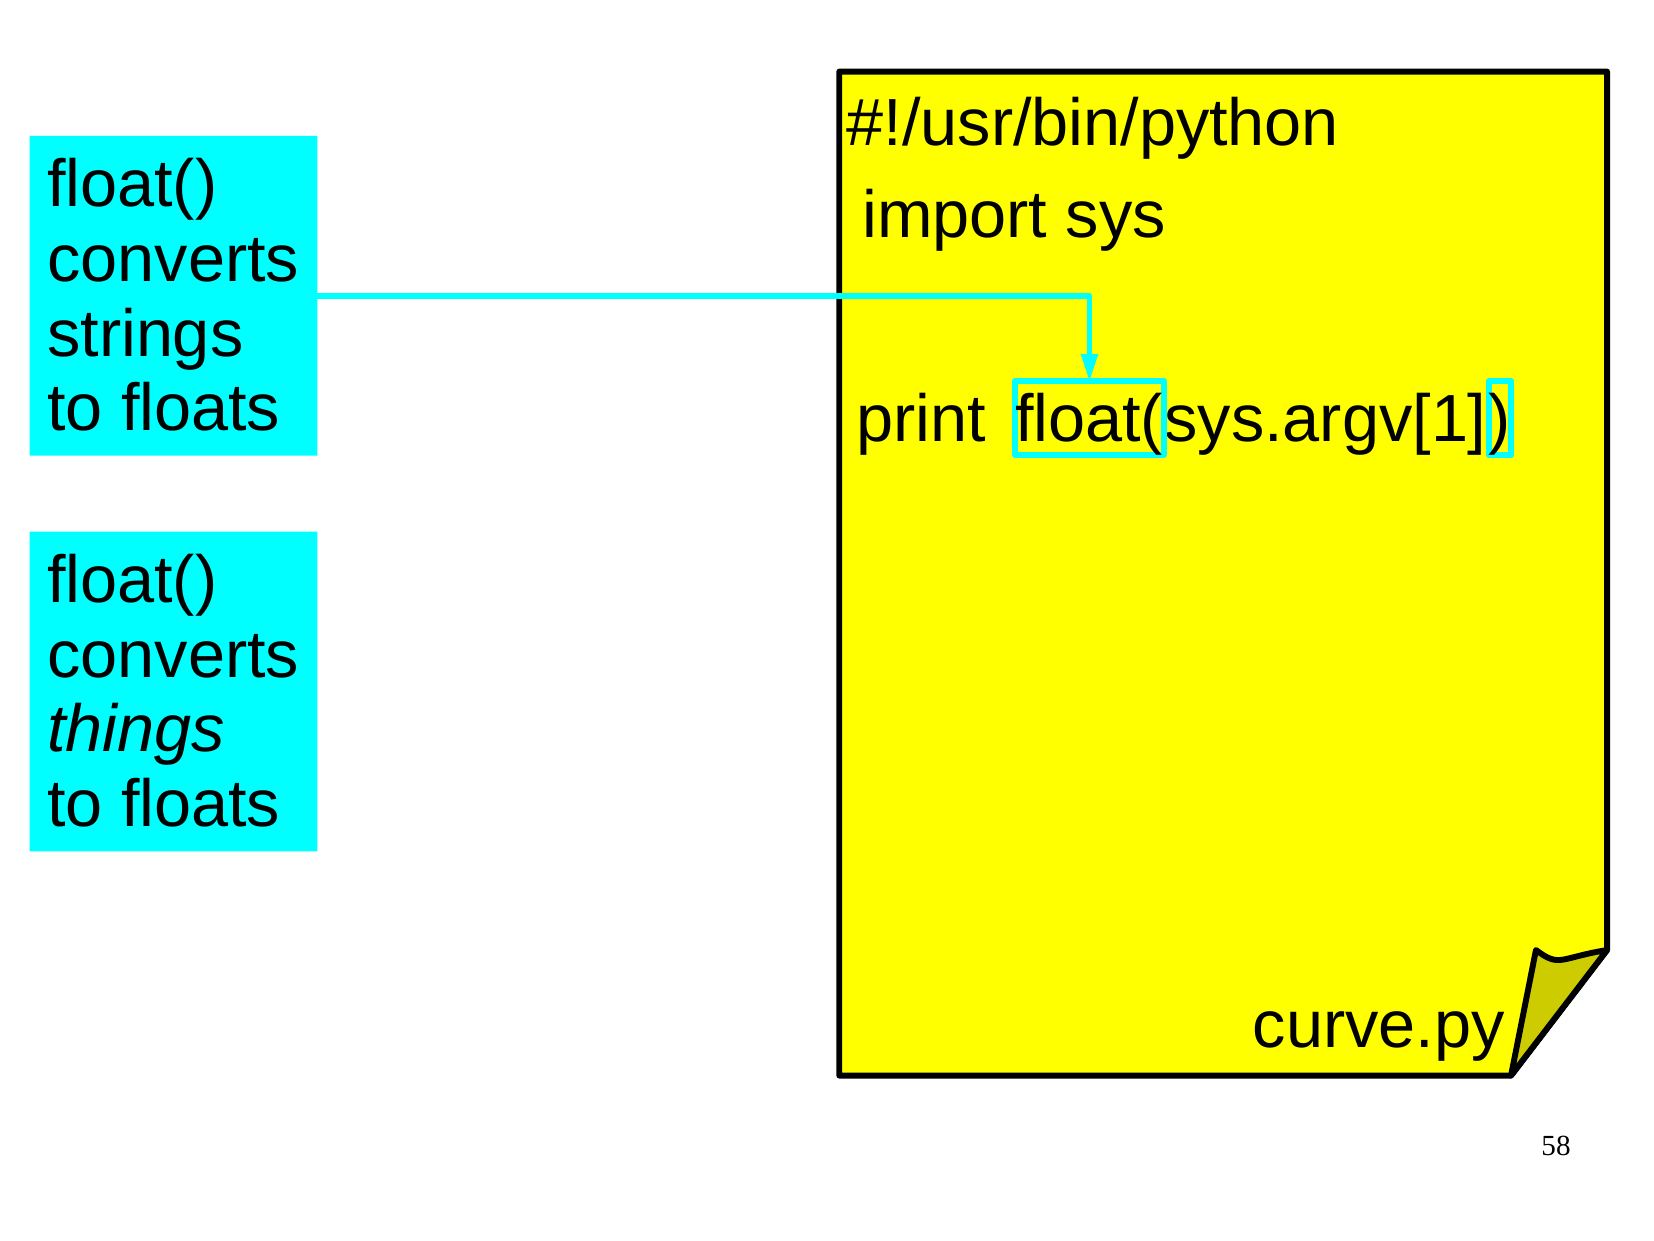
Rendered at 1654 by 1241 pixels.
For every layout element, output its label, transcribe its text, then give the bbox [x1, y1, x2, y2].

text_box sys.argv[1] [1167, 380, 1486, 456]
text_box [839, 71, 1608, 1076]
text_box print [856, 380, 987, 456]
text_box import sys [859, 173, 1170, 255]
text_box float() converts things to floats [29, 531, 318, 852]
text_box curve.py [1252, 986, 1506, 1062]
text_box float( [1015, 380, 1164, 456]
text_box float() converts strings to floats [29, 135, 318, 456]
text_box ) [1488, 380, 1512, 456]
text_box #!/usr/bin/python [846, 85, 1340, 161]
